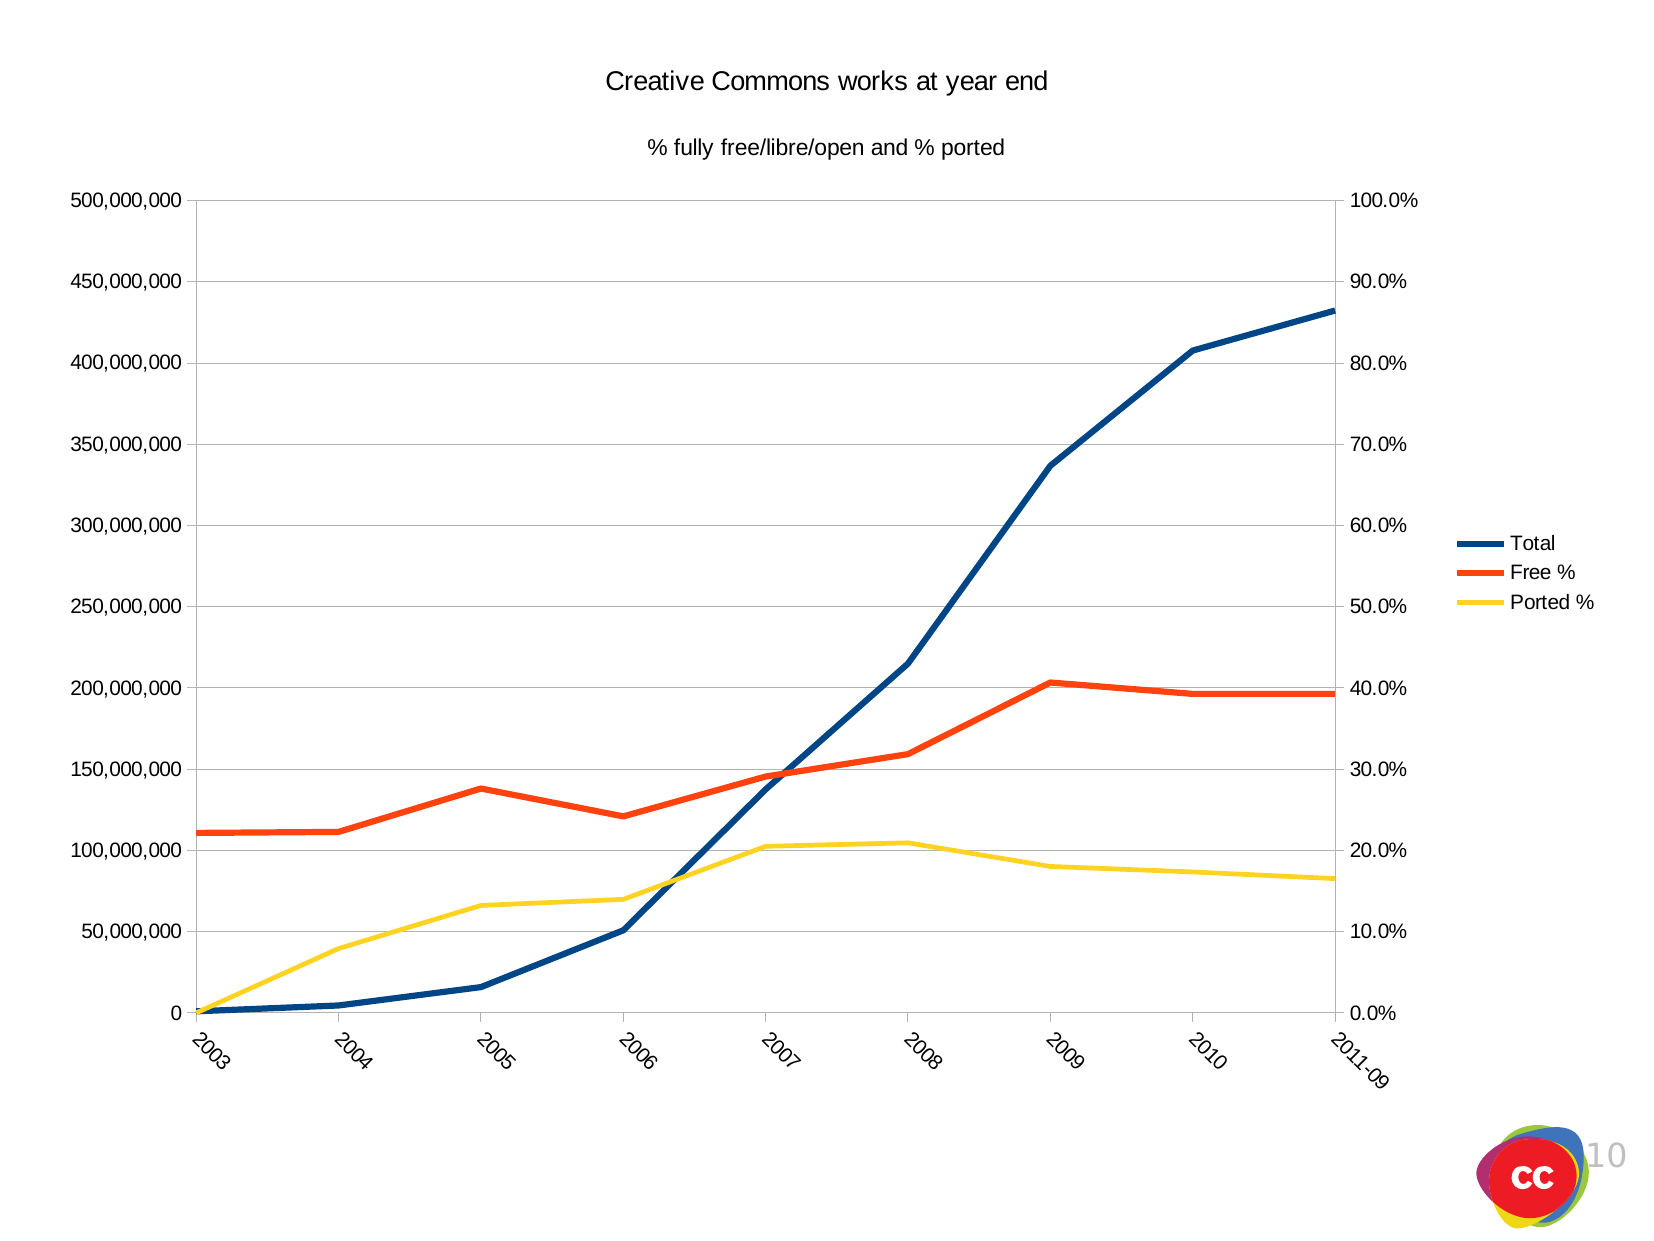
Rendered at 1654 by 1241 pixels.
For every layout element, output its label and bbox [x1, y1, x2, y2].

chart [38, 29, 1614, 1117]
